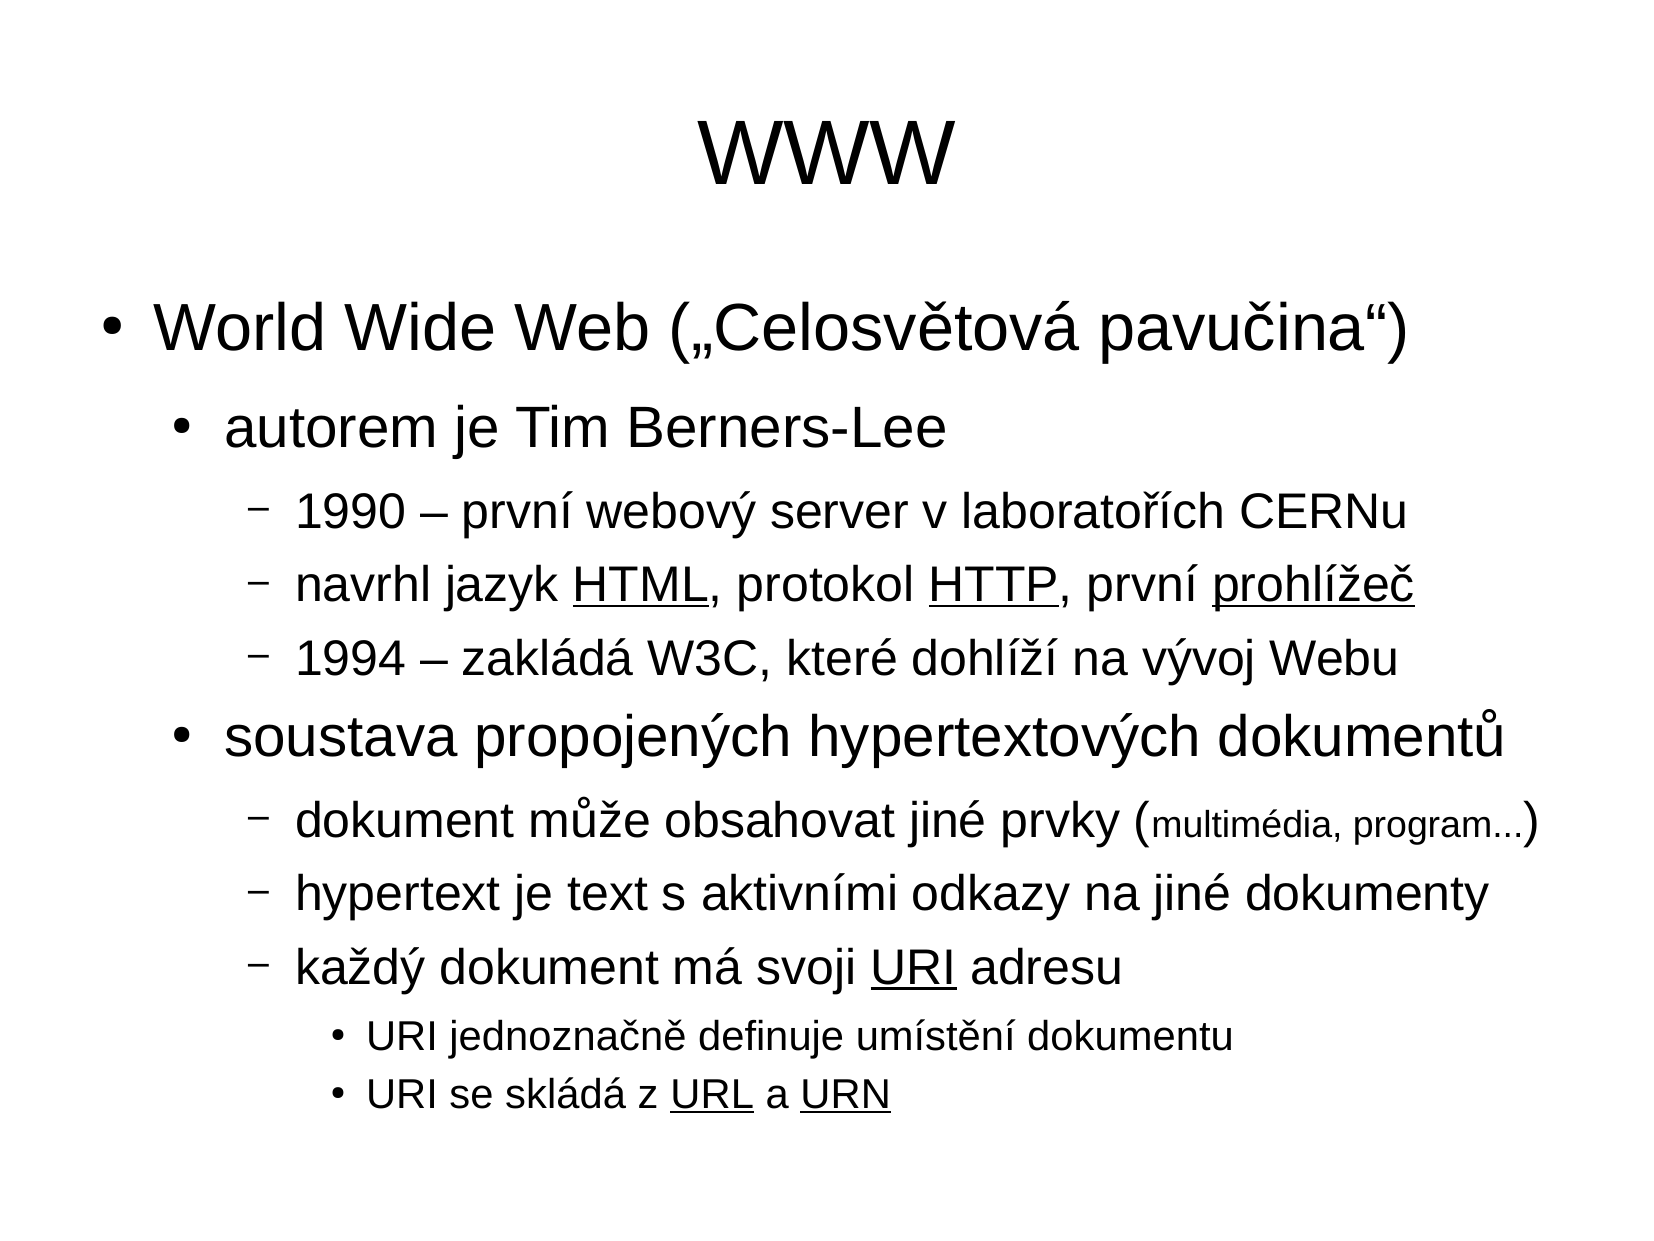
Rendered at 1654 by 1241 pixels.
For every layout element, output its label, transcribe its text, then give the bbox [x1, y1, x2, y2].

title WWW [82, 56, 1571, 250]
list World Wide Web („Celosvětová pavučina“) autorem je Tim Berners-Lee 1990 – první webový server v laboratořích CERNu navrhl jazyk HTML, protokol HTTP, první prohlížeč 1994 – zakládá W3C, které dohlíží na vývoj Webu soustava propojených hypertextových dokumentů dokument může obsahovat jiné prvky (multimédia, program...) hypertext je text s aktivními odkazy na jiné dokumenty každý dokument má svoji URI adresu URI jednoznačně definuje umístění dokumentu URI se skládá z URL a URN [82, 290, 1571, 1118]
